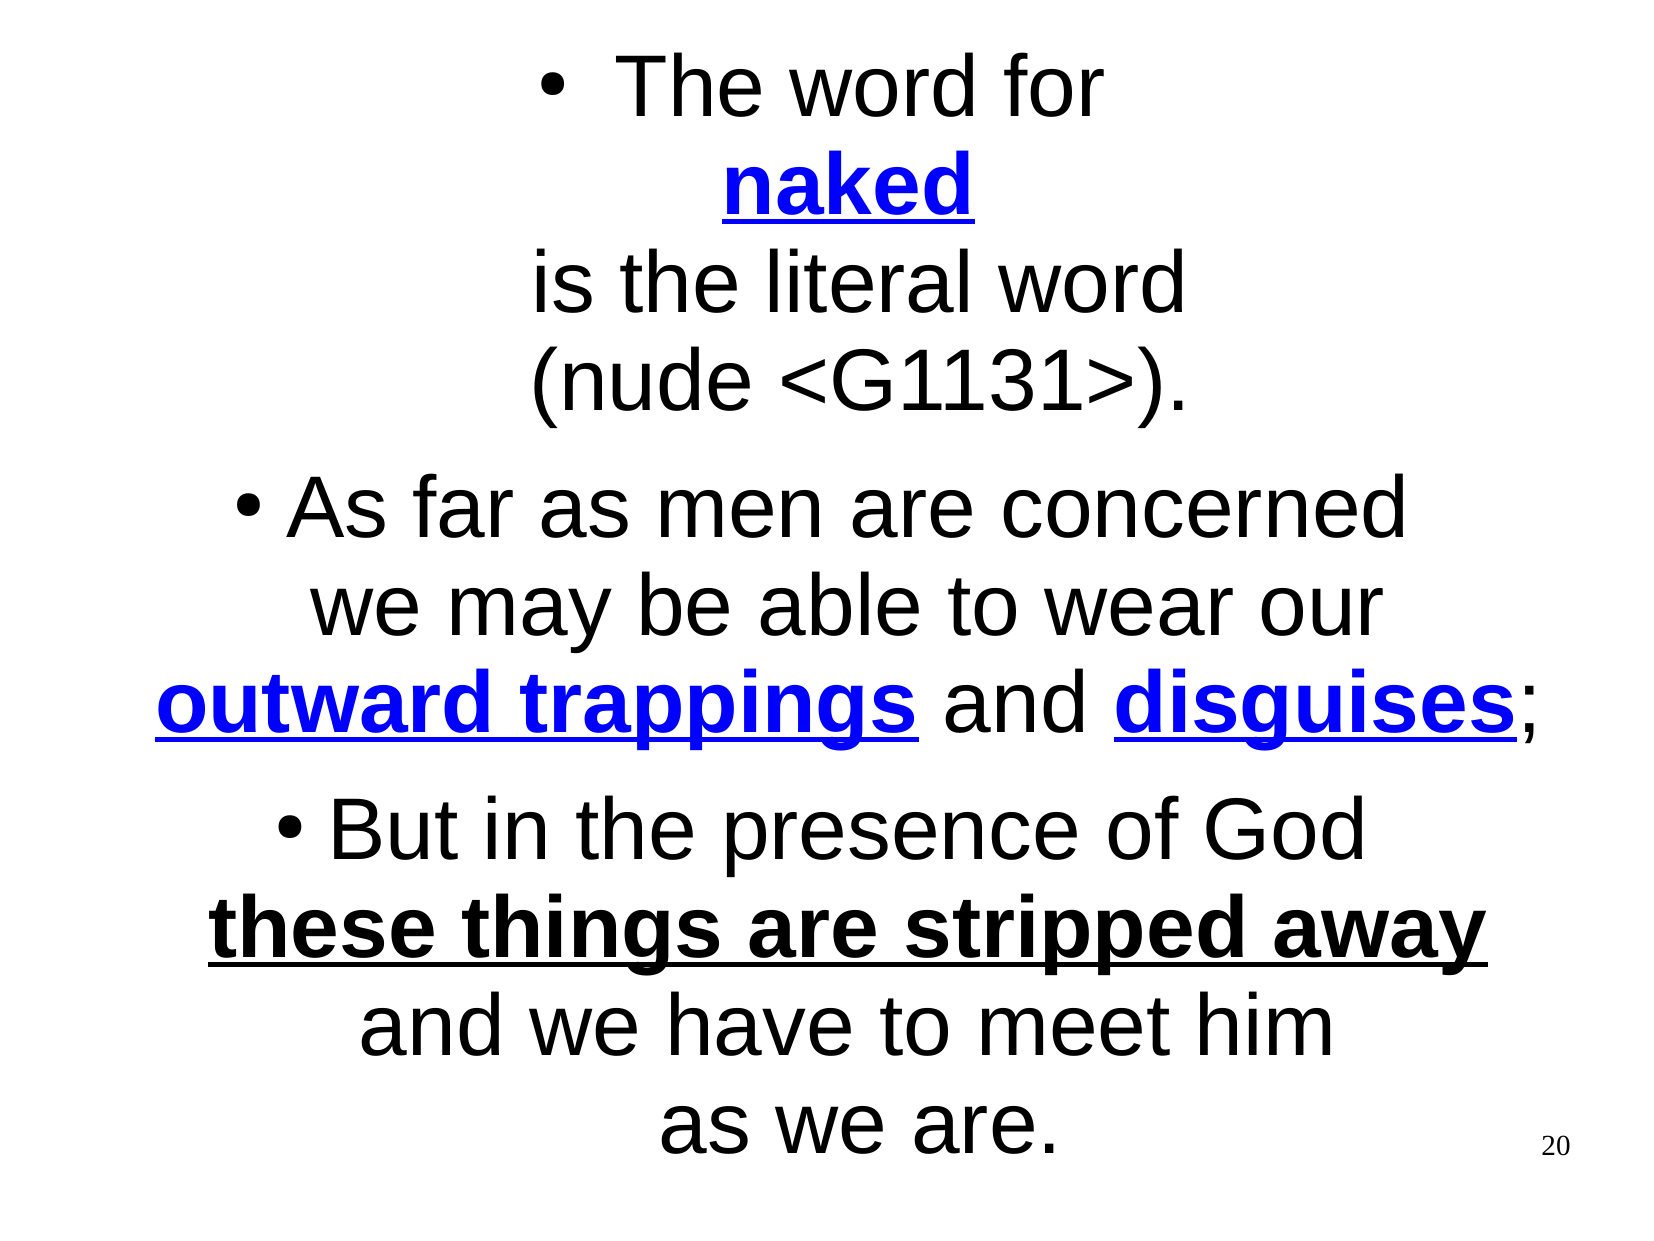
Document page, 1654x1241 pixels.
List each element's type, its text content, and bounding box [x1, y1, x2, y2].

list The word for naked is the literal word (nude <G1131>). As far as men are concerned we may be able to wear our outward trappings and disguises; But in the presence of God these things are stripped away and we have to meet him as we are. [37, 37, 1613, 1238]
